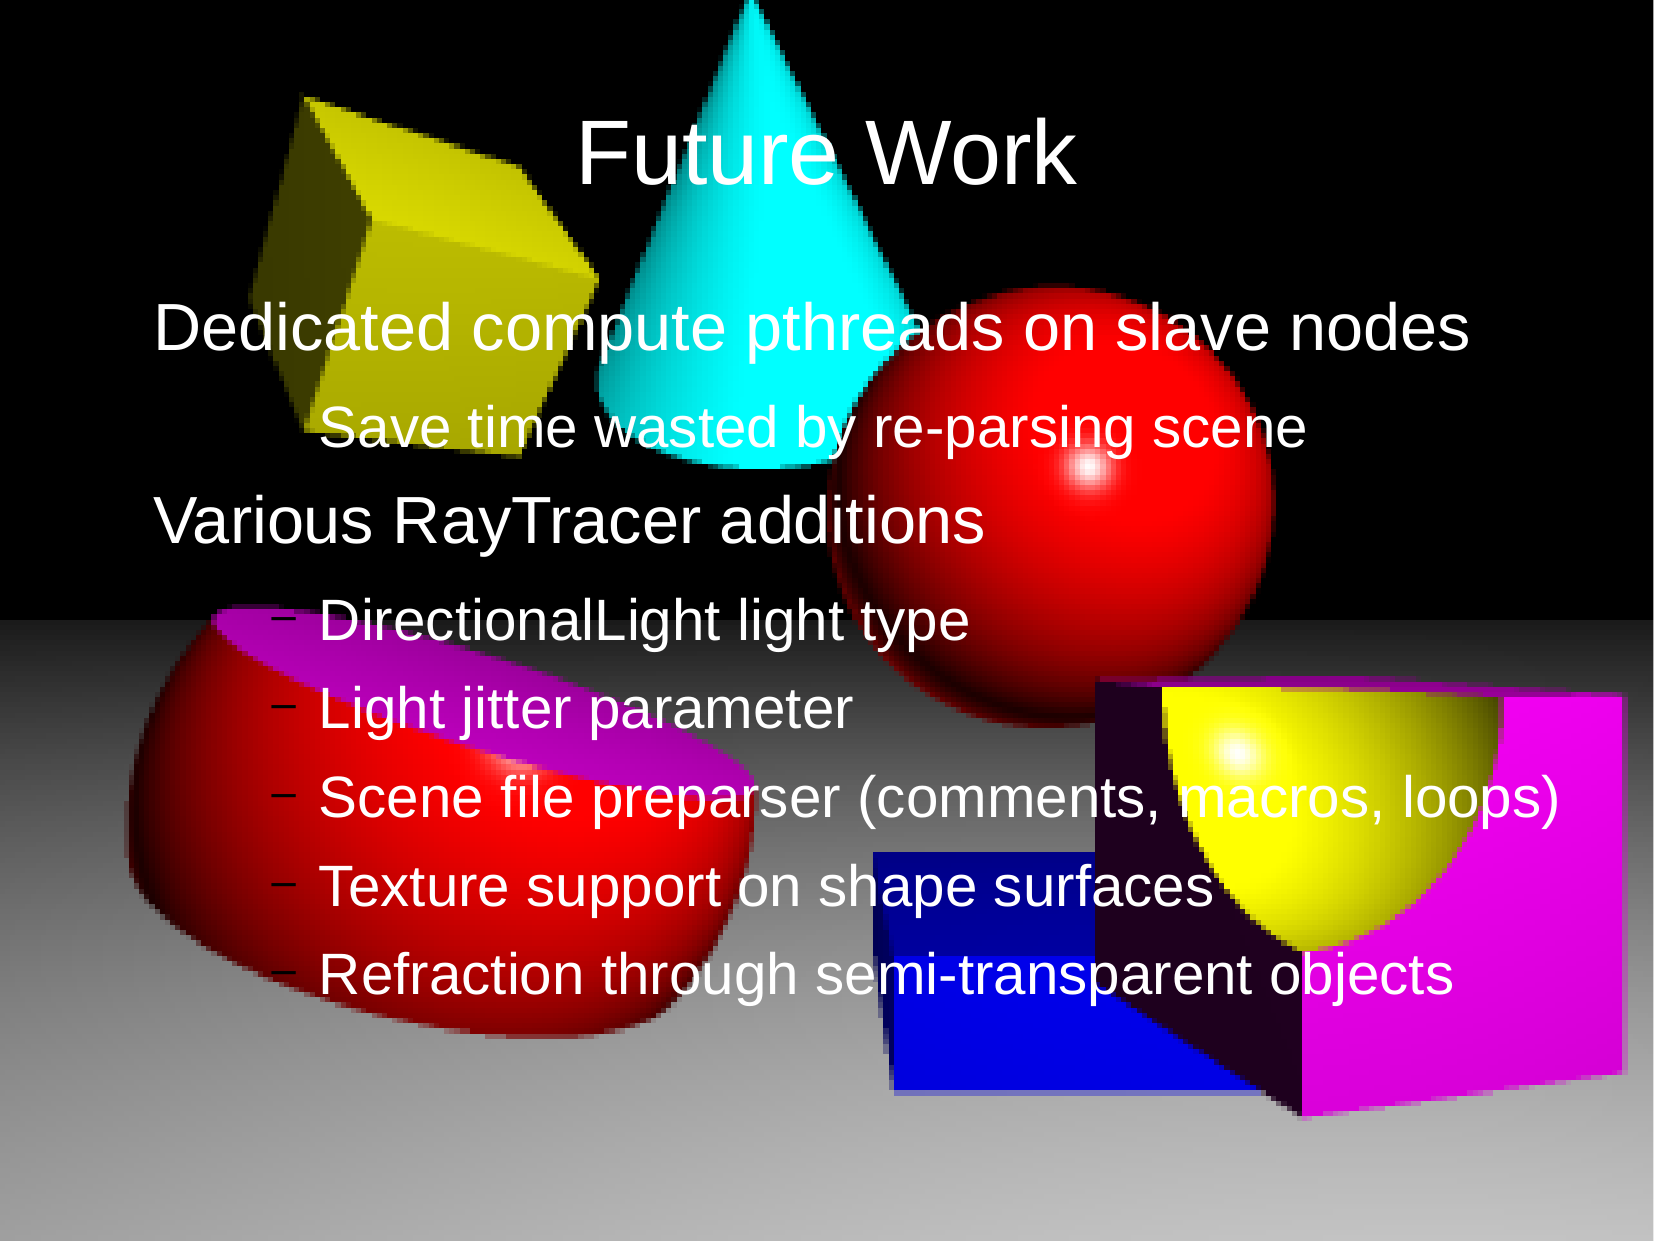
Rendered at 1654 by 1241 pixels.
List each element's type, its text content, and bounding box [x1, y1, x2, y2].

list Dedicated compute pthreads on slave nodes Save time wasted by re-parsing scene Various RayTracer additions DirectionalLight light type Light jitter parameter Scene file preparser (comments, macros, loops) Texture support on shape surfaces Refraction through semi-transparent objects [82, 290, 1571, 1094]
title Future Work [82, 56, 1571, 250]
picture [0, 0, 1654, 1241]
